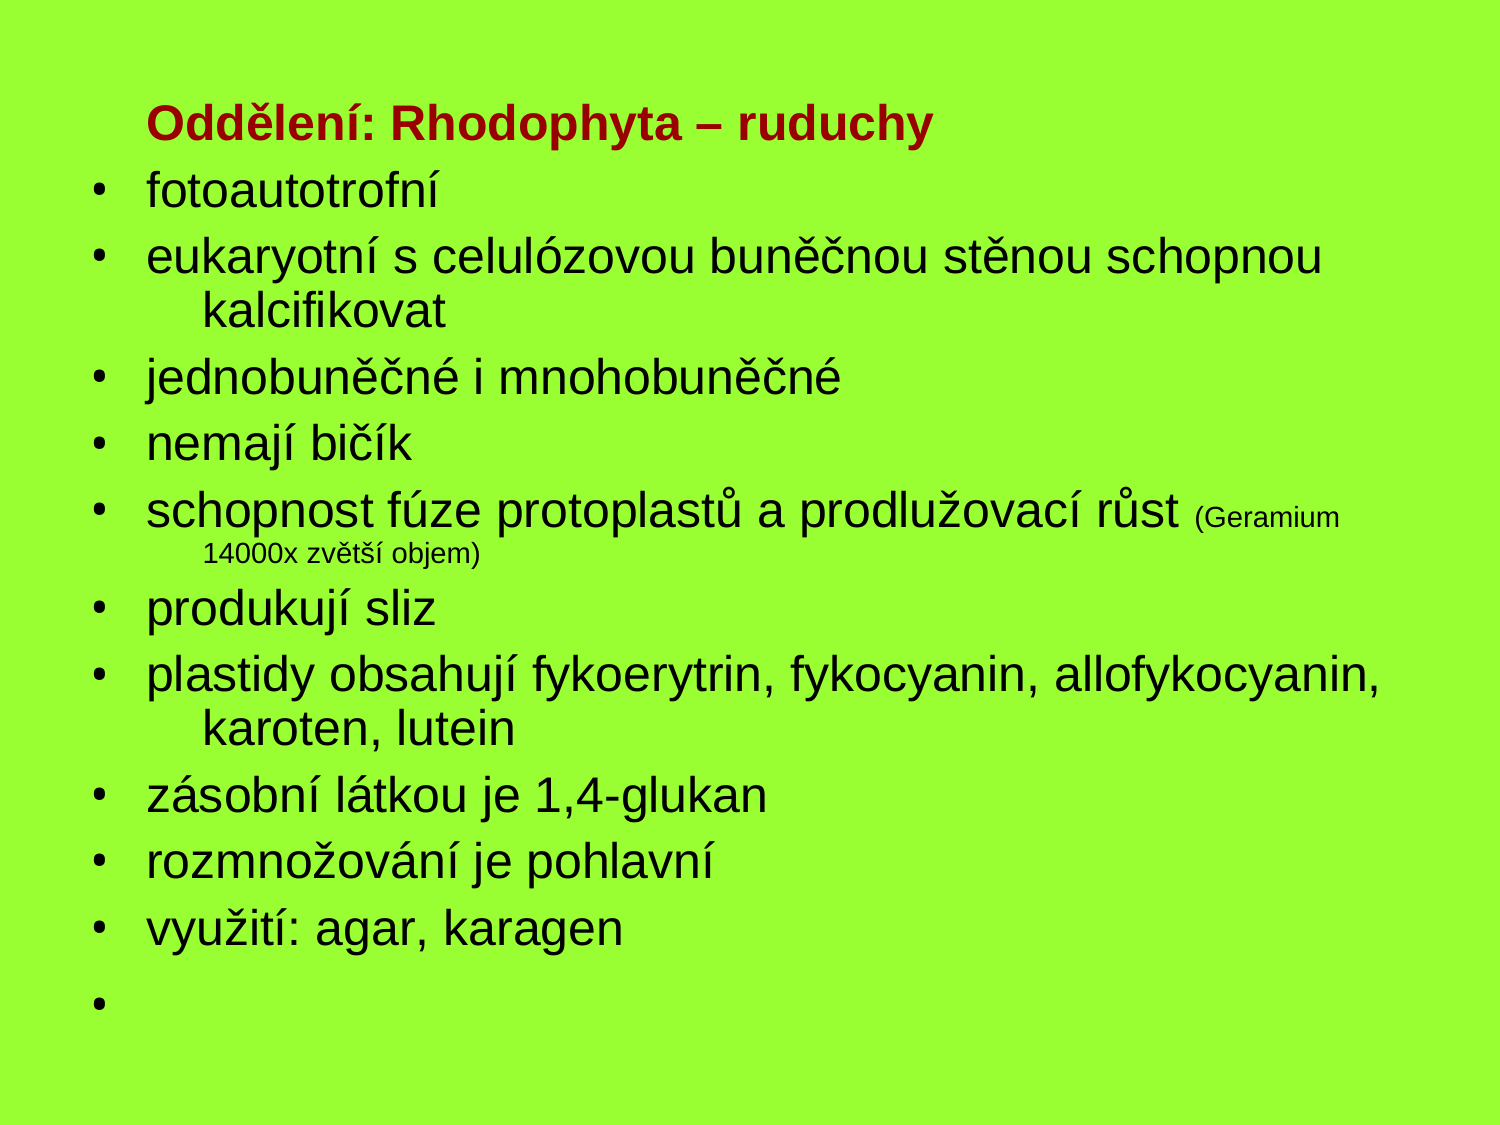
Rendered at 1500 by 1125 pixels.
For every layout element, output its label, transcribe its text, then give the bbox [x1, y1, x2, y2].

list Oddělení: Rhodophyta – ruduchy fotoautotrofní eukaryotní s celulózovou buněčnou stěnou schopnou kalcifikovat jednobuněčné i mnohobuněčné nemají bičík schopnost fúze protoplastů a prodlužovací růst (Geramium 14000x zvětší objem) produkují sliz plastidy obsahují fykoerytrin, fykocyanin, allofykocyanin, karoten, lutein zásobní látkou je 1,4-glukan rozmnožování je pohlavní využití: agar, karagen [75, 90, 1426, 1005]
